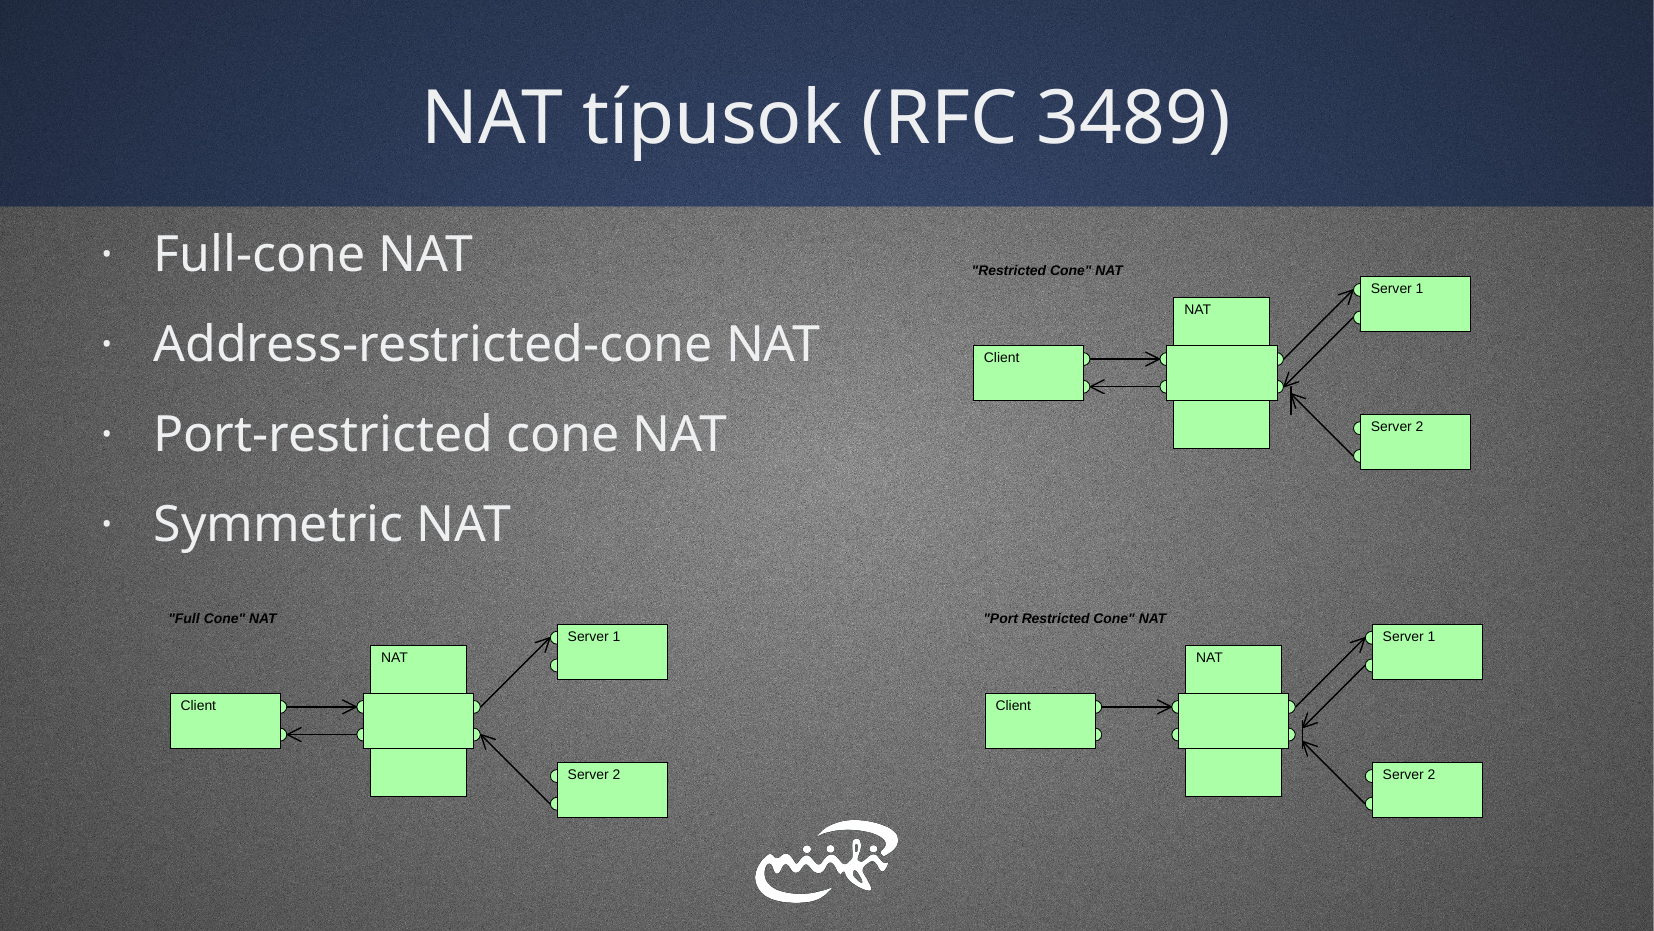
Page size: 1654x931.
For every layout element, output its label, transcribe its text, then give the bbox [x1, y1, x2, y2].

picture [0, 0, 1654, 931]
list Full-cone NAT Address-restricted-cone NAT Port-restricted cone NAT Symmetric NAT [82, 217, 1571, 757]
title NAT típusok (RFC 3489) [82, 36, 1571, 193]
